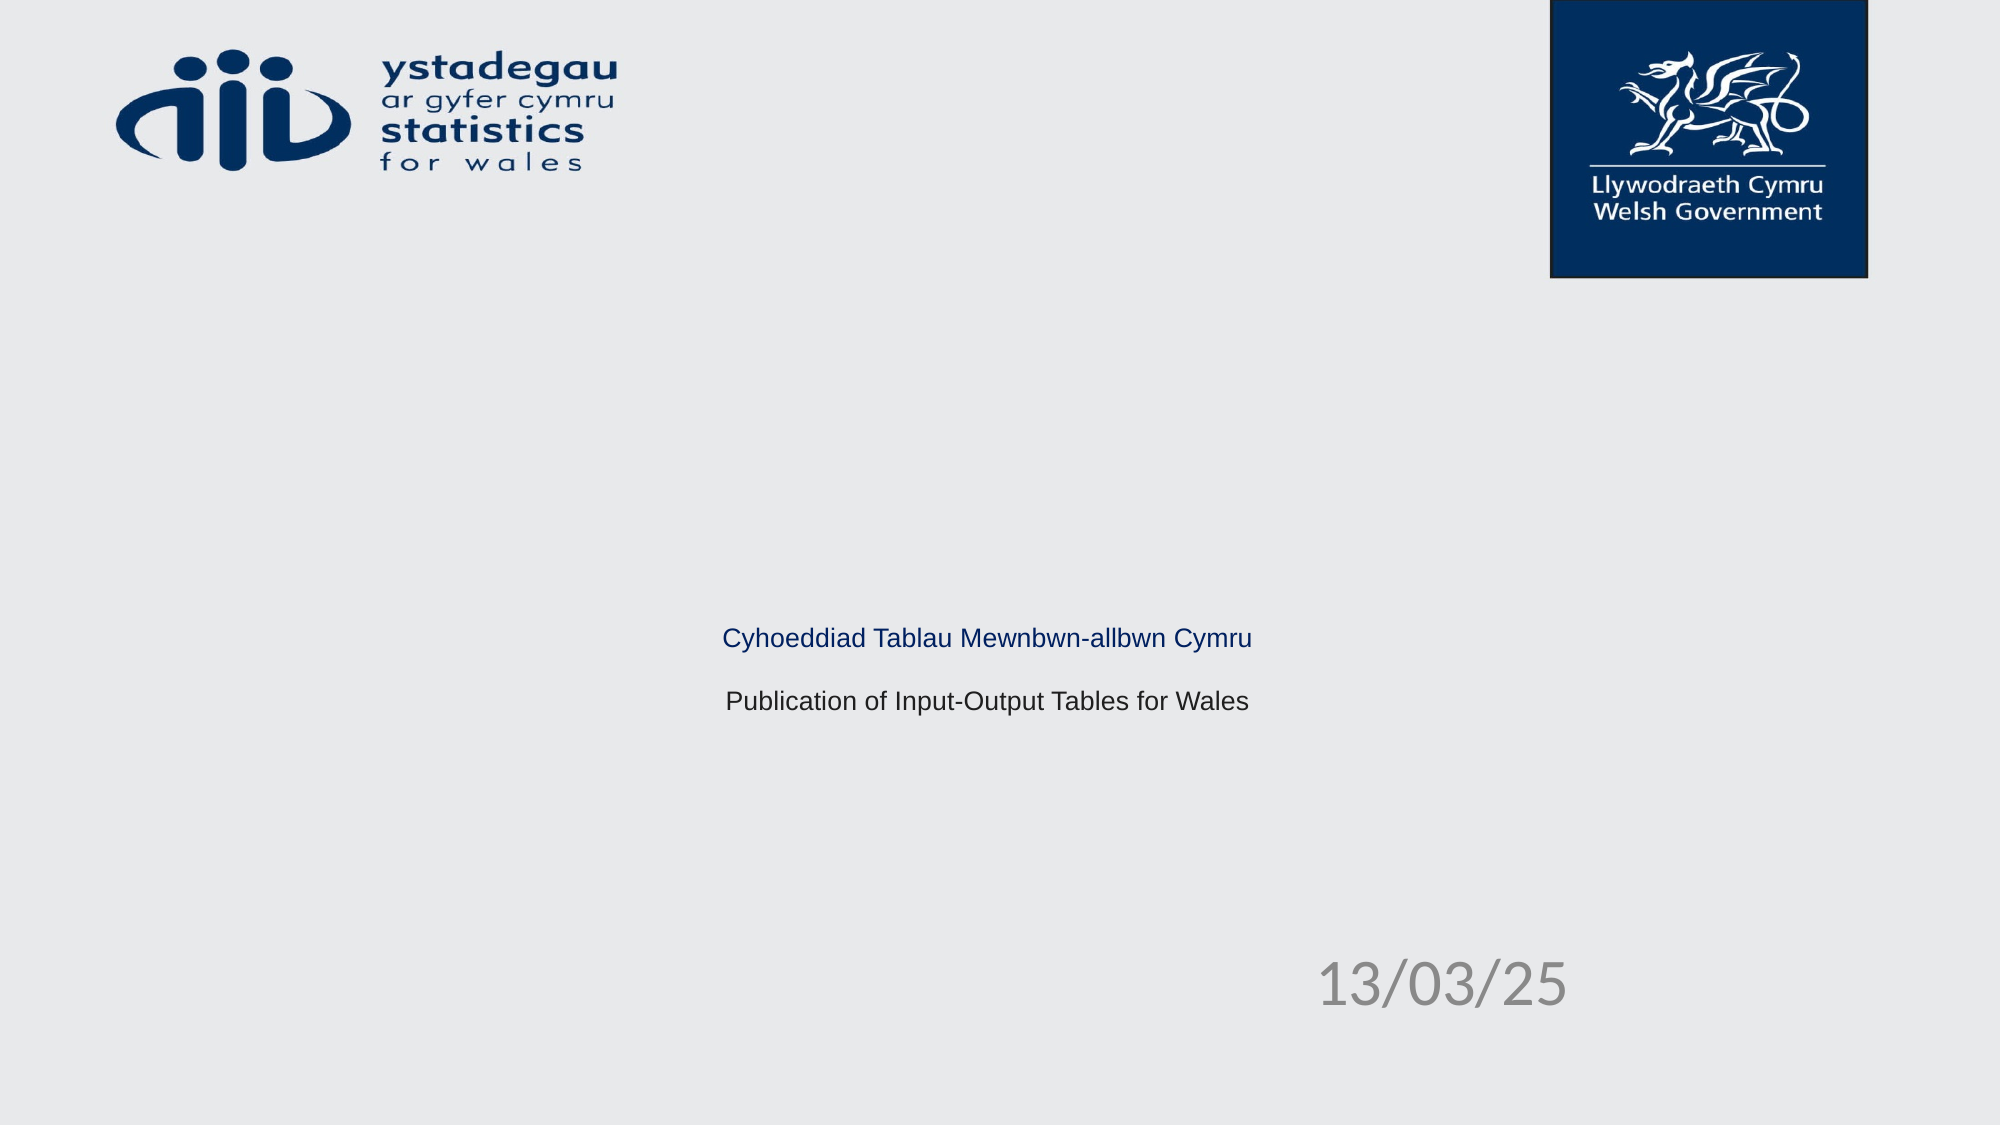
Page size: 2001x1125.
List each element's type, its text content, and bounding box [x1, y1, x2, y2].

subtitle 13/03/25 [917, 940, 1968, 1125]
title Cyhoeddiad Tablau Mewnbwn-allbwn Cymru Publication of Input-Output Tables for Wales [350, 579, 1626, 821]
